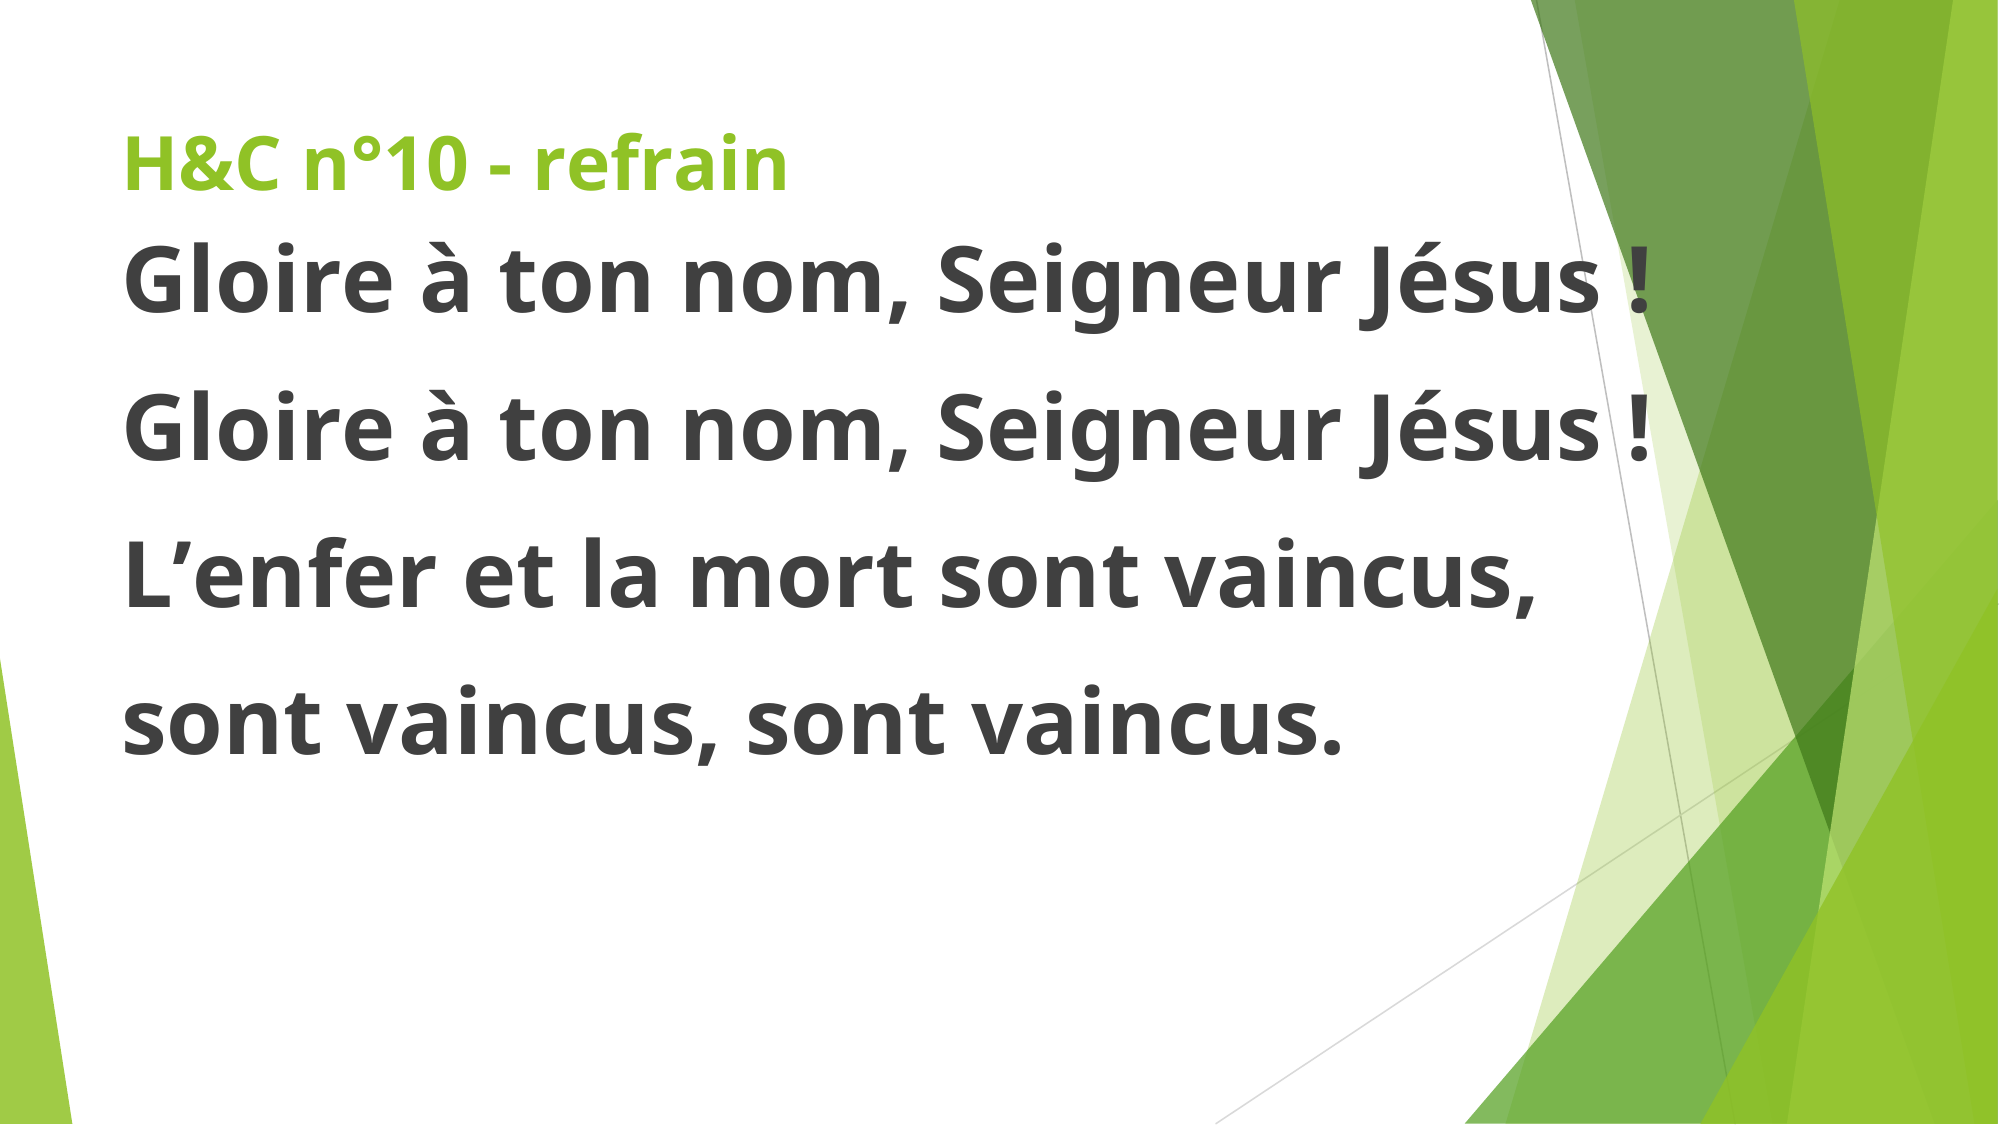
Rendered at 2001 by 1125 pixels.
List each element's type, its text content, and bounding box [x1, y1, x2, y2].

text_box H&C n°10 - refrain [106, 107, 863, 197]
text_box Gloire à ton nom, Seigneur Jésus ! Gloire à ton nom, Seigneur Jésus ! L’enfer et la mort sont vaincus, sont vaincus, sont vaincus. [106, 197, 1730, 1075]
